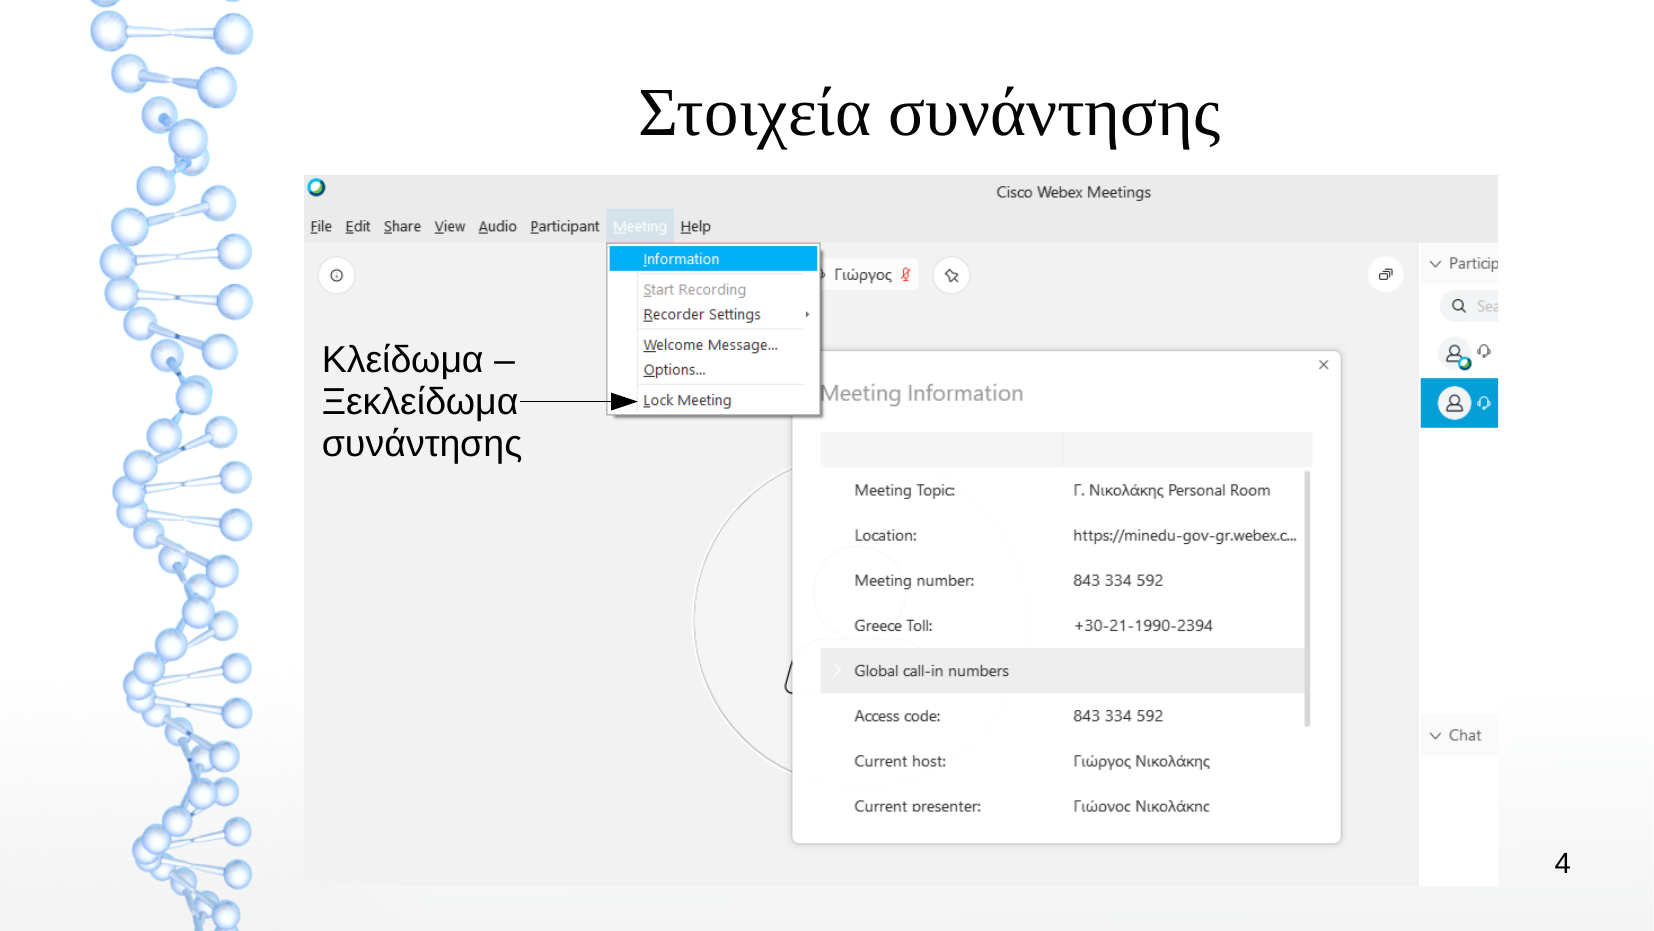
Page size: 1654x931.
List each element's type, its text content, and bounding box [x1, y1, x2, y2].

picture [0, 0, 1654, 931]
title Στοιχεία συνάντησης [265, 35, 1595, 189]
text_box Κλείδωμα – Ξεκλείδωμα συνάντησης [307, 330, 579, 471]
